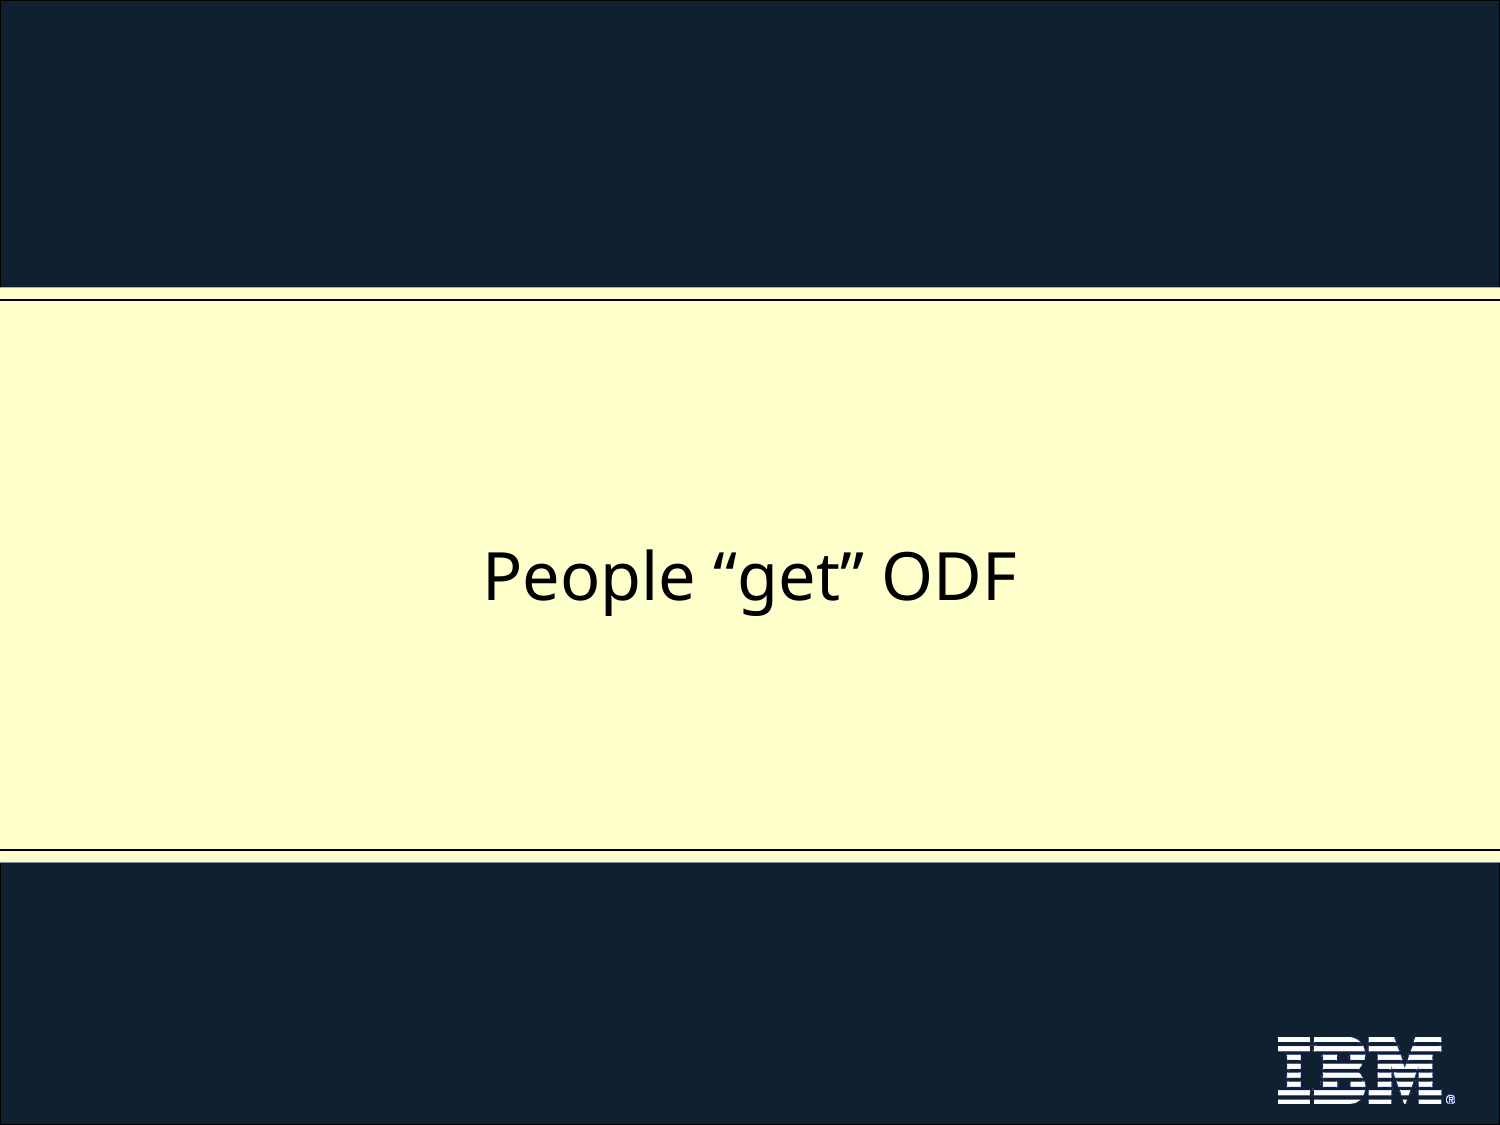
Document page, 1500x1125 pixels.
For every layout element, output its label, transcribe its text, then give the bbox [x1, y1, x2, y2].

picture [1278, 1037, 1484, 1104]
text_box People “get” ODF [0, 301, 1500, 849]
text_box People “get” ODF [0, 851, 1500, 863]
text_box People “get” ODF [0, 287, 1500, 299]
